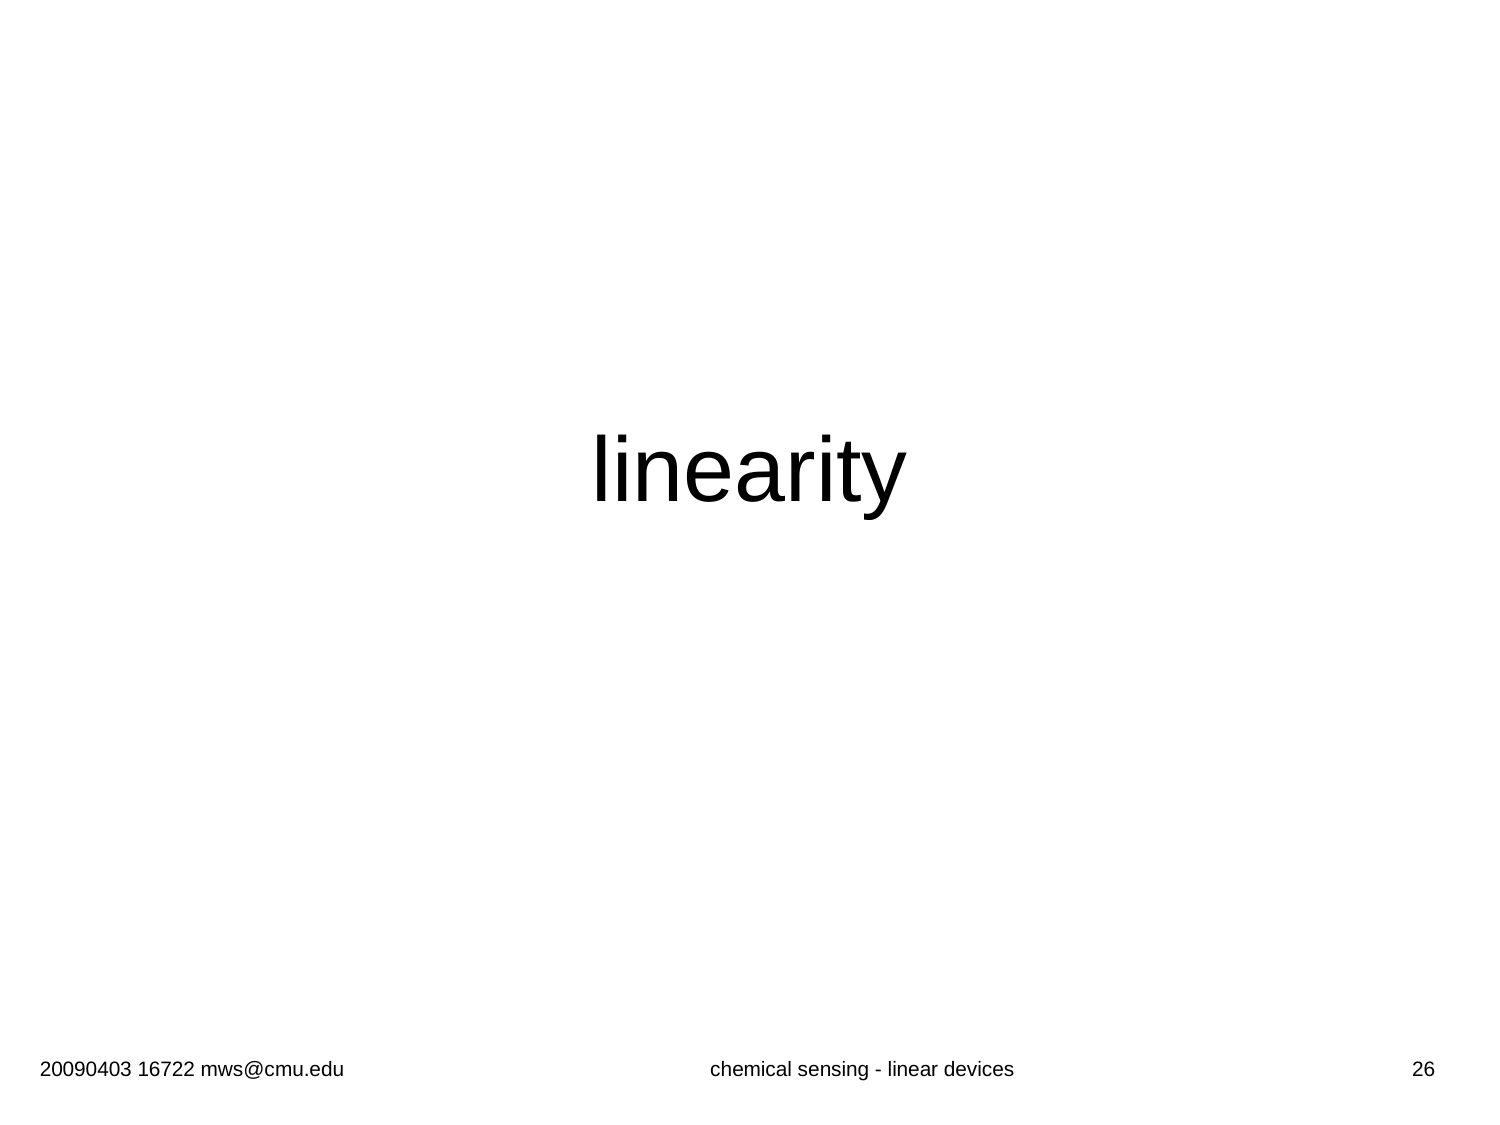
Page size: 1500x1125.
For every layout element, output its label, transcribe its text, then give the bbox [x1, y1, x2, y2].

title linearity [112, 349, 1388, 591]
